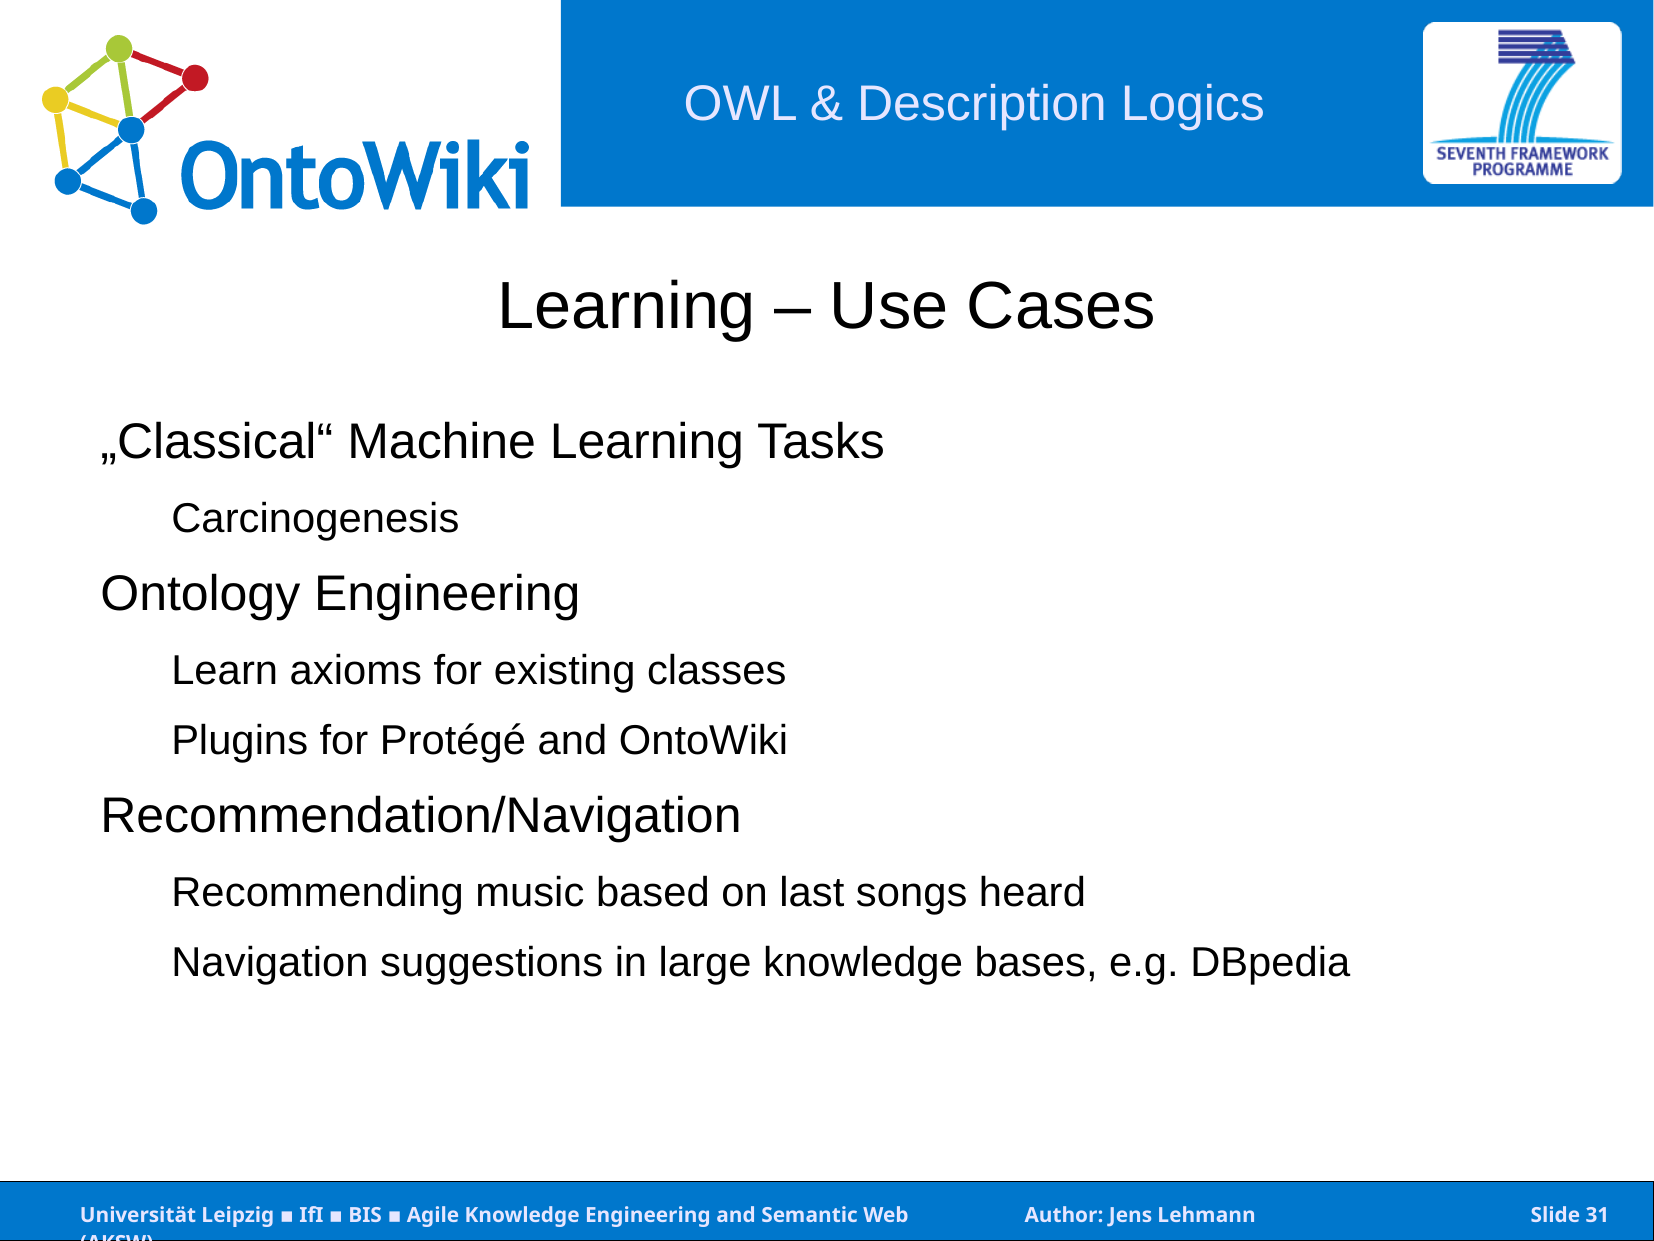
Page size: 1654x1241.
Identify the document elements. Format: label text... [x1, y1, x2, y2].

title Learning – Use Cases [82, 243, 1571, 368]
list „Classical“ Machine Learning Tasks Carcinogenesis Ontology Engineering Learn axioms for existing classes Plugins for Protégé and OntoWiki Recommendation/Navigation Recommending music based on last songs heard Navigation suggestions in large knowledge bases, e.g. DBpedia [82, 413, 1571, 1136]
picture [1423, 22, 1622, 184]
picture [41, 34, 532, 231]
